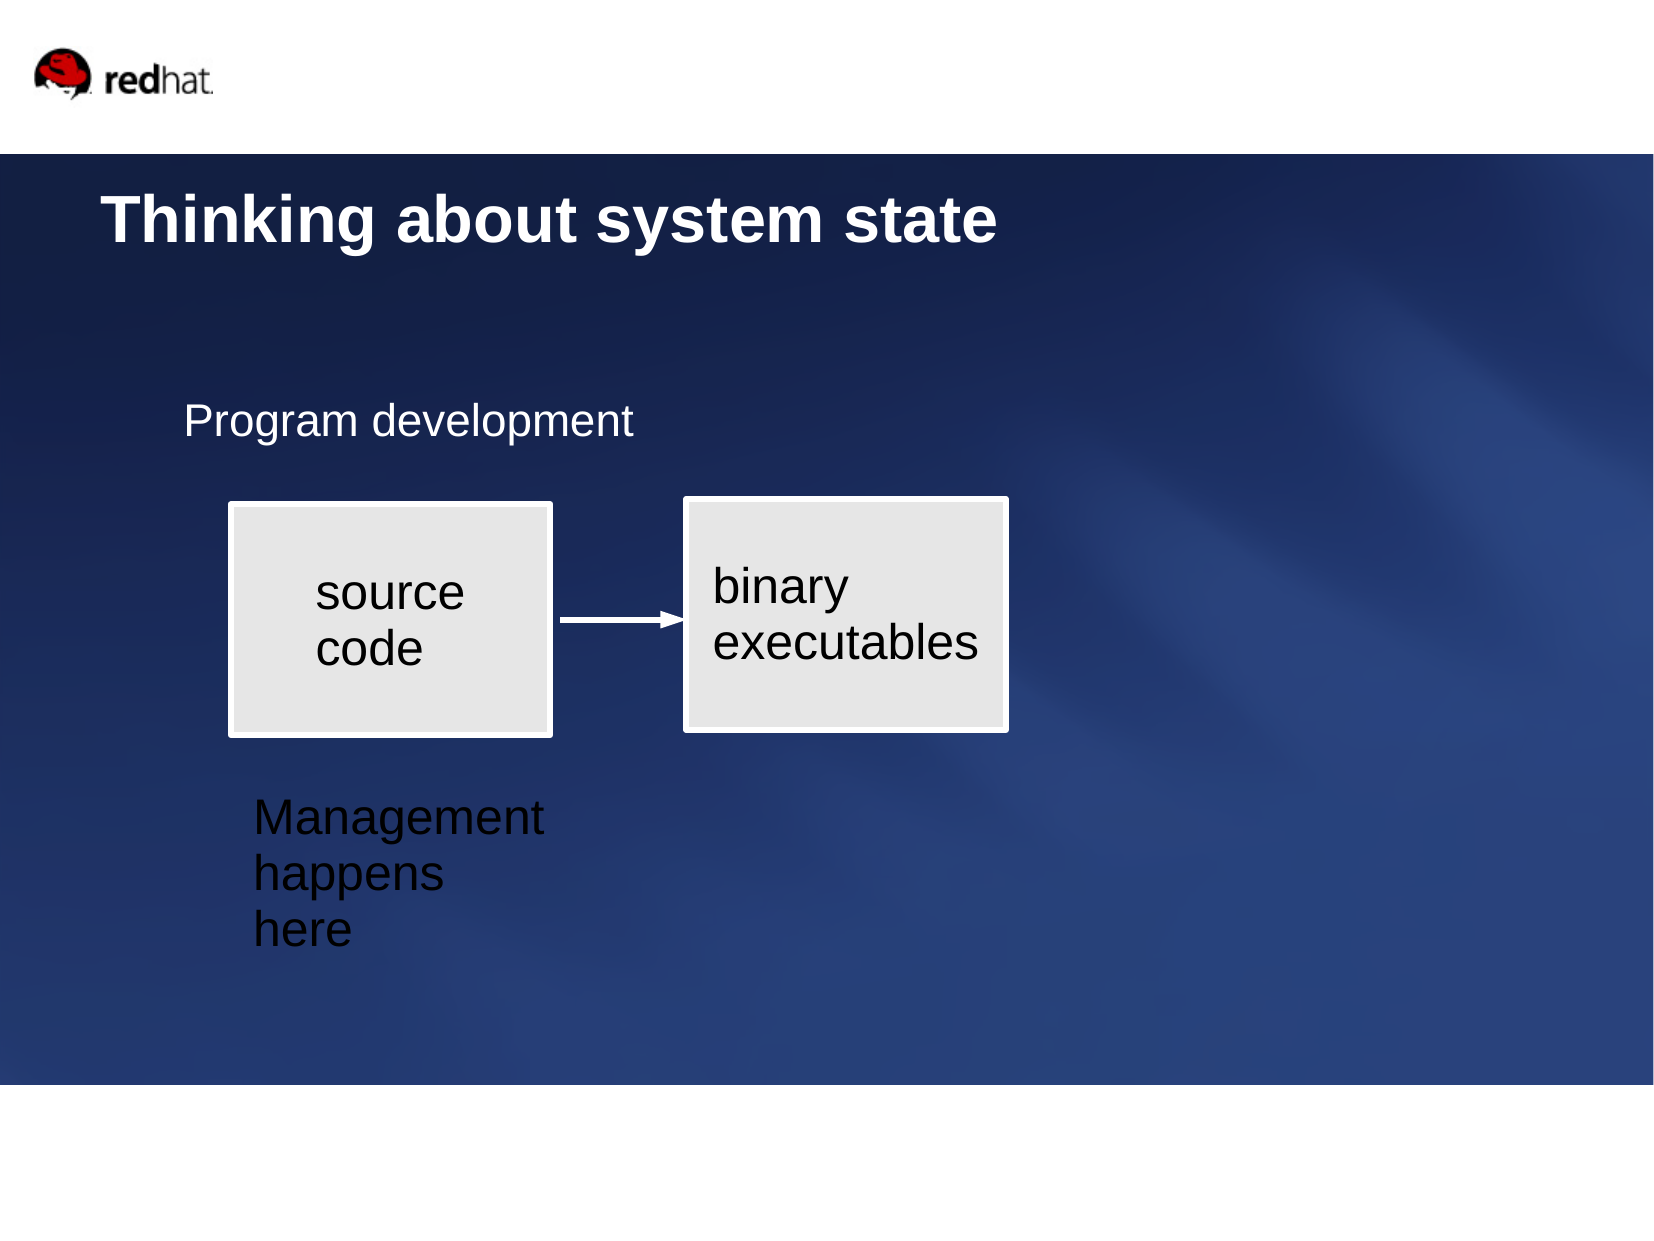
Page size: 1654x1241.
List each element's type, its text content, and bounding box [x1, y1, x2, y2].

list Program development [183, 395, 749, 464]
picture [33, 46, 213, 108]
picture [0, 154, 1654, 1085]
title Thinking about system state [100, 164, 1506, 275]
text_box source code [230, 504, 551, 736]
text_box binary executables [686, 498, 1006, 730]
text_box Management happens here [253, 789, 546, 1013]
